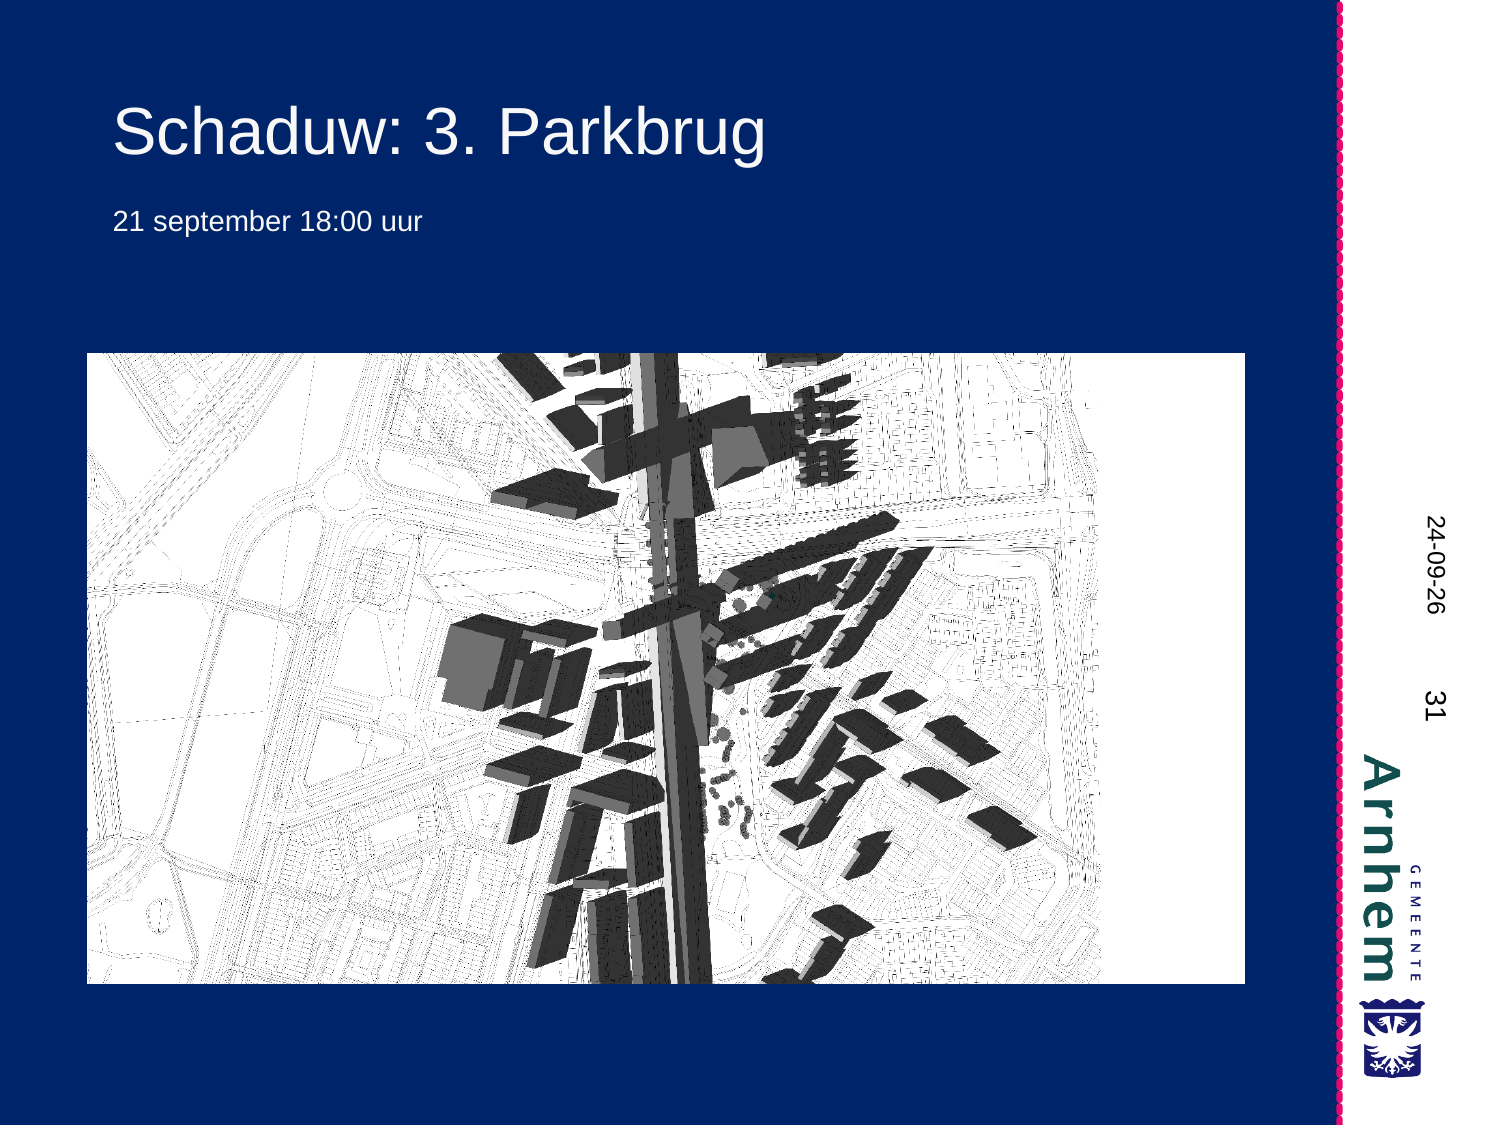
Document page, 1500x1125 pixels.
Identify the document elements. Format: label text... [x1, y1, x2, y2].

picture [87, 353, 1245, 984]
text_box 15-2-2022 [1410, 500, 1461, 688]
text_box Schaduw: 3. Parkbrug 21 september 18:00 uur [112, 87, 1270, 251]
text_box 31 [1412, 675, 1463, 751]
